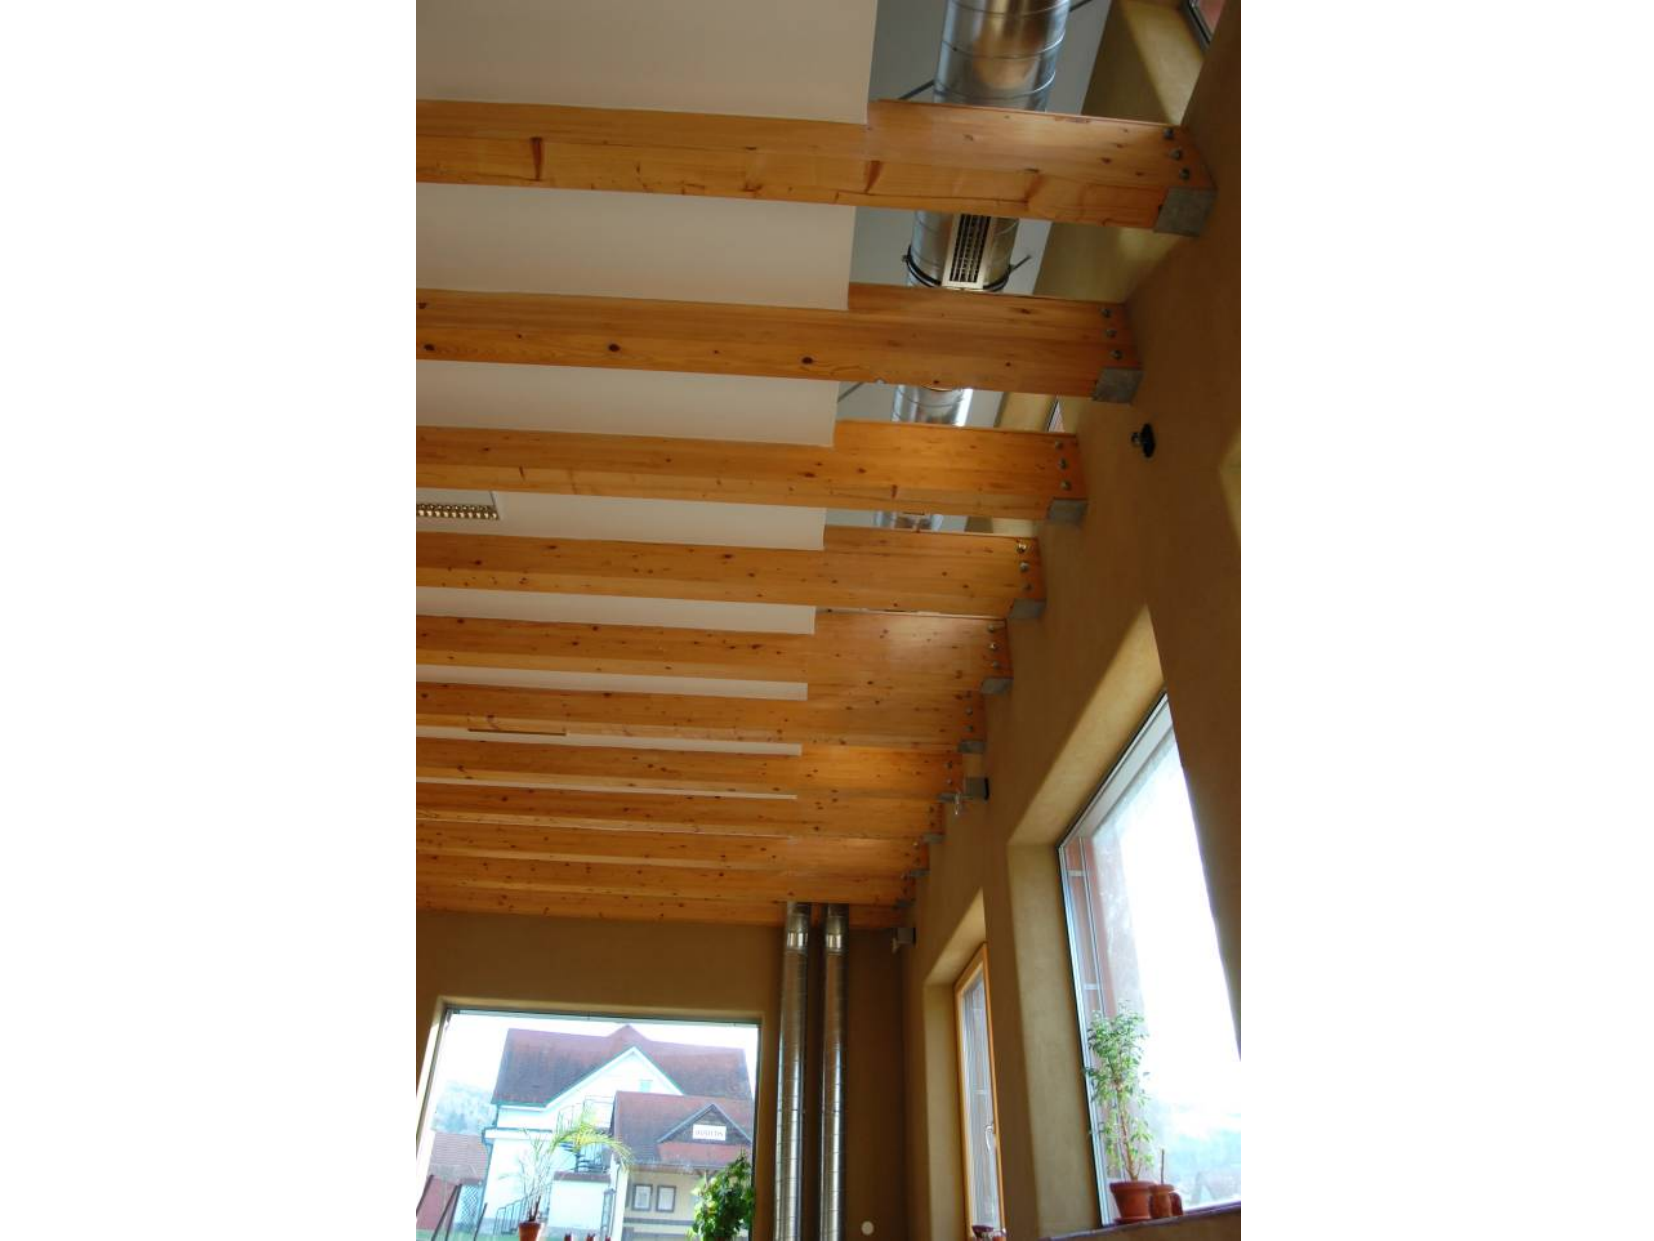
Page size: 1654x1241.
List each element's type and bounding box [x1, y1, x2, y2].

picture [416, 0, 1241, 1241]
